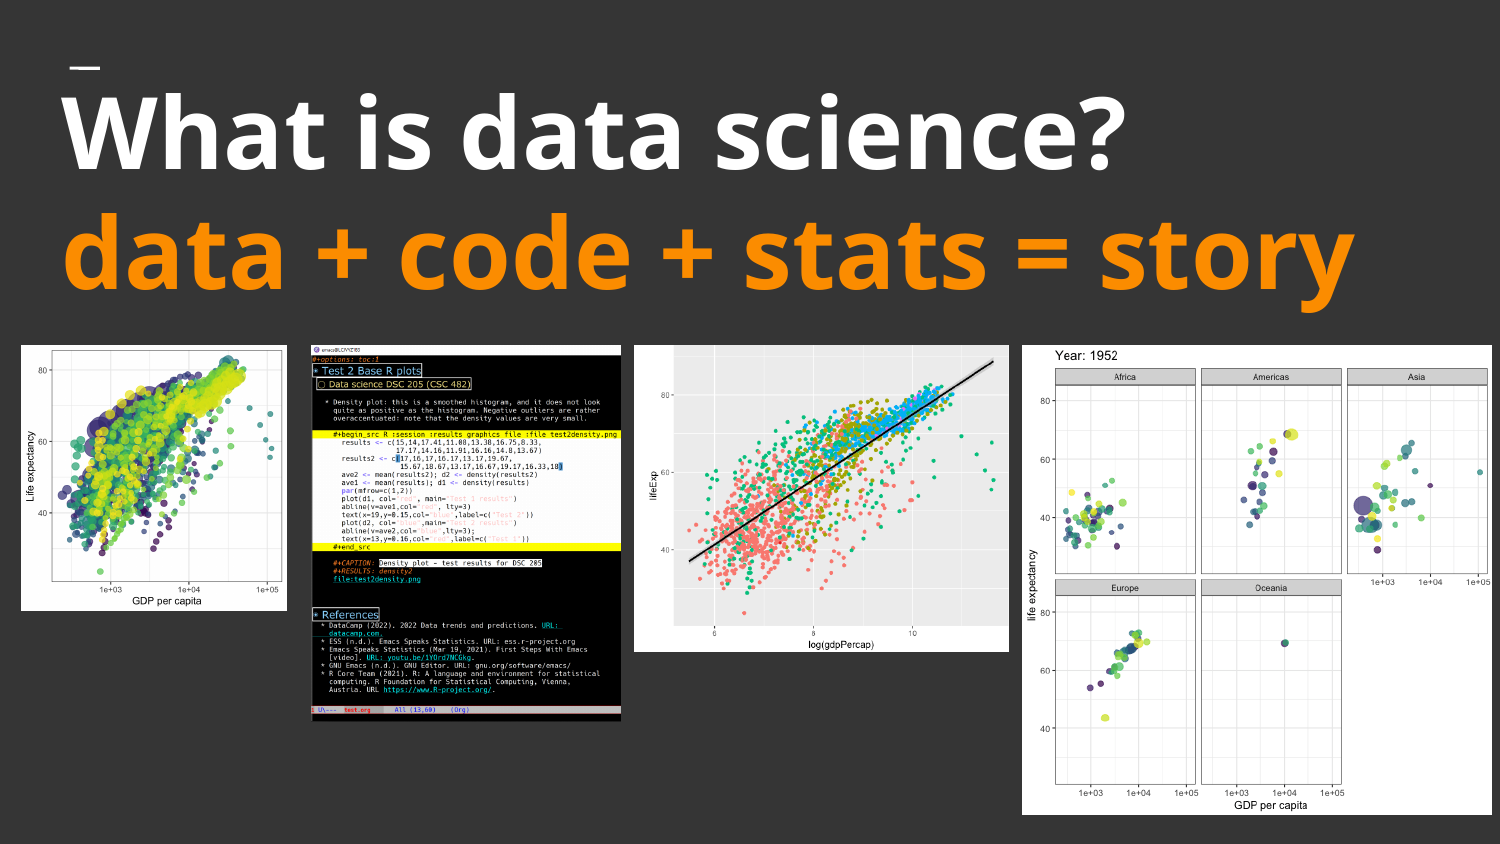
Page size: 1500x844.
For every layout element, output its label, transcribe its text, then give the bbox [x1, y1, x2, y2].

picture [1022, 345, 1492, 815]
picture [634, 345, 1009, 652]
picture [21, 345, 287, 611]
title What is data science? data + code + stats = story [46, 54, 1491, 714]
picture [311, 345, 621, 722]
